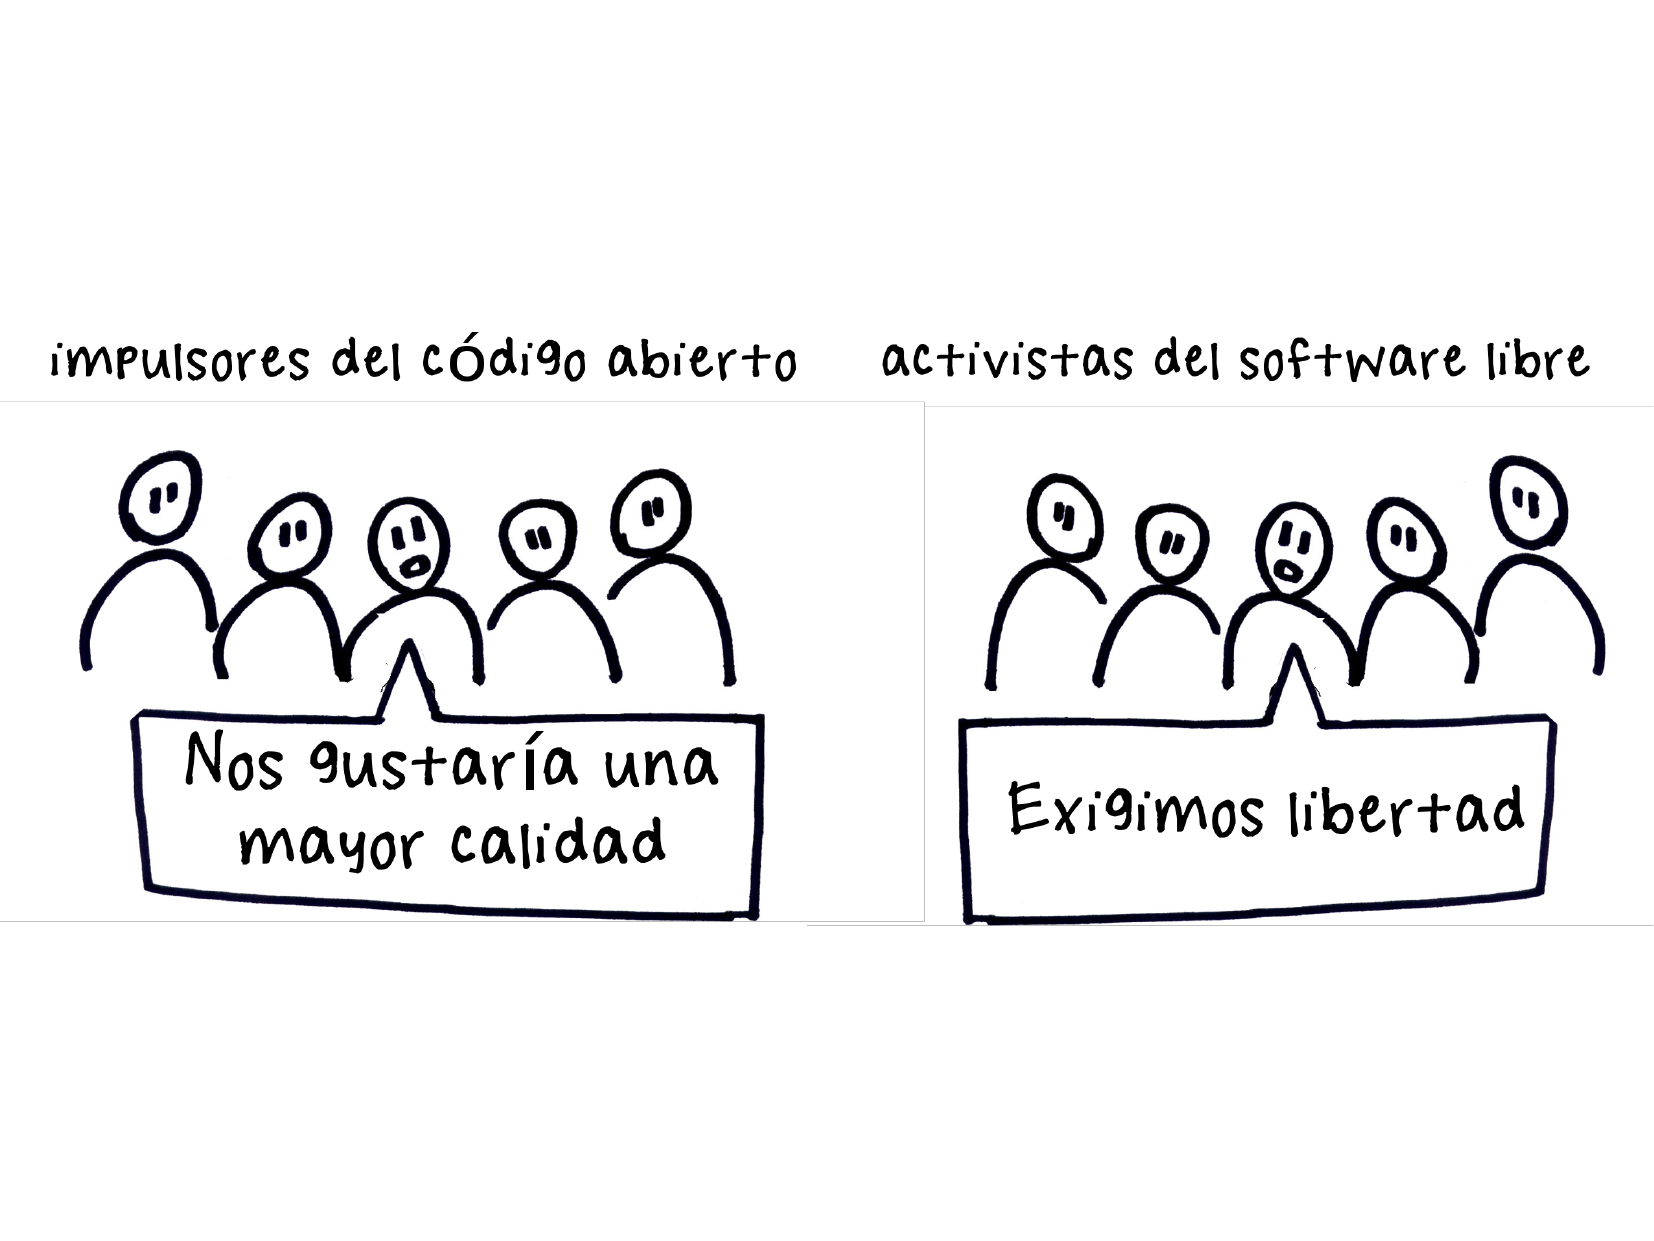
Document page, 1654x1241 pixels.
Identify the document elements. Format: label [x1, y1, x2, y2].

picture [0, 302, 1654, 927]
